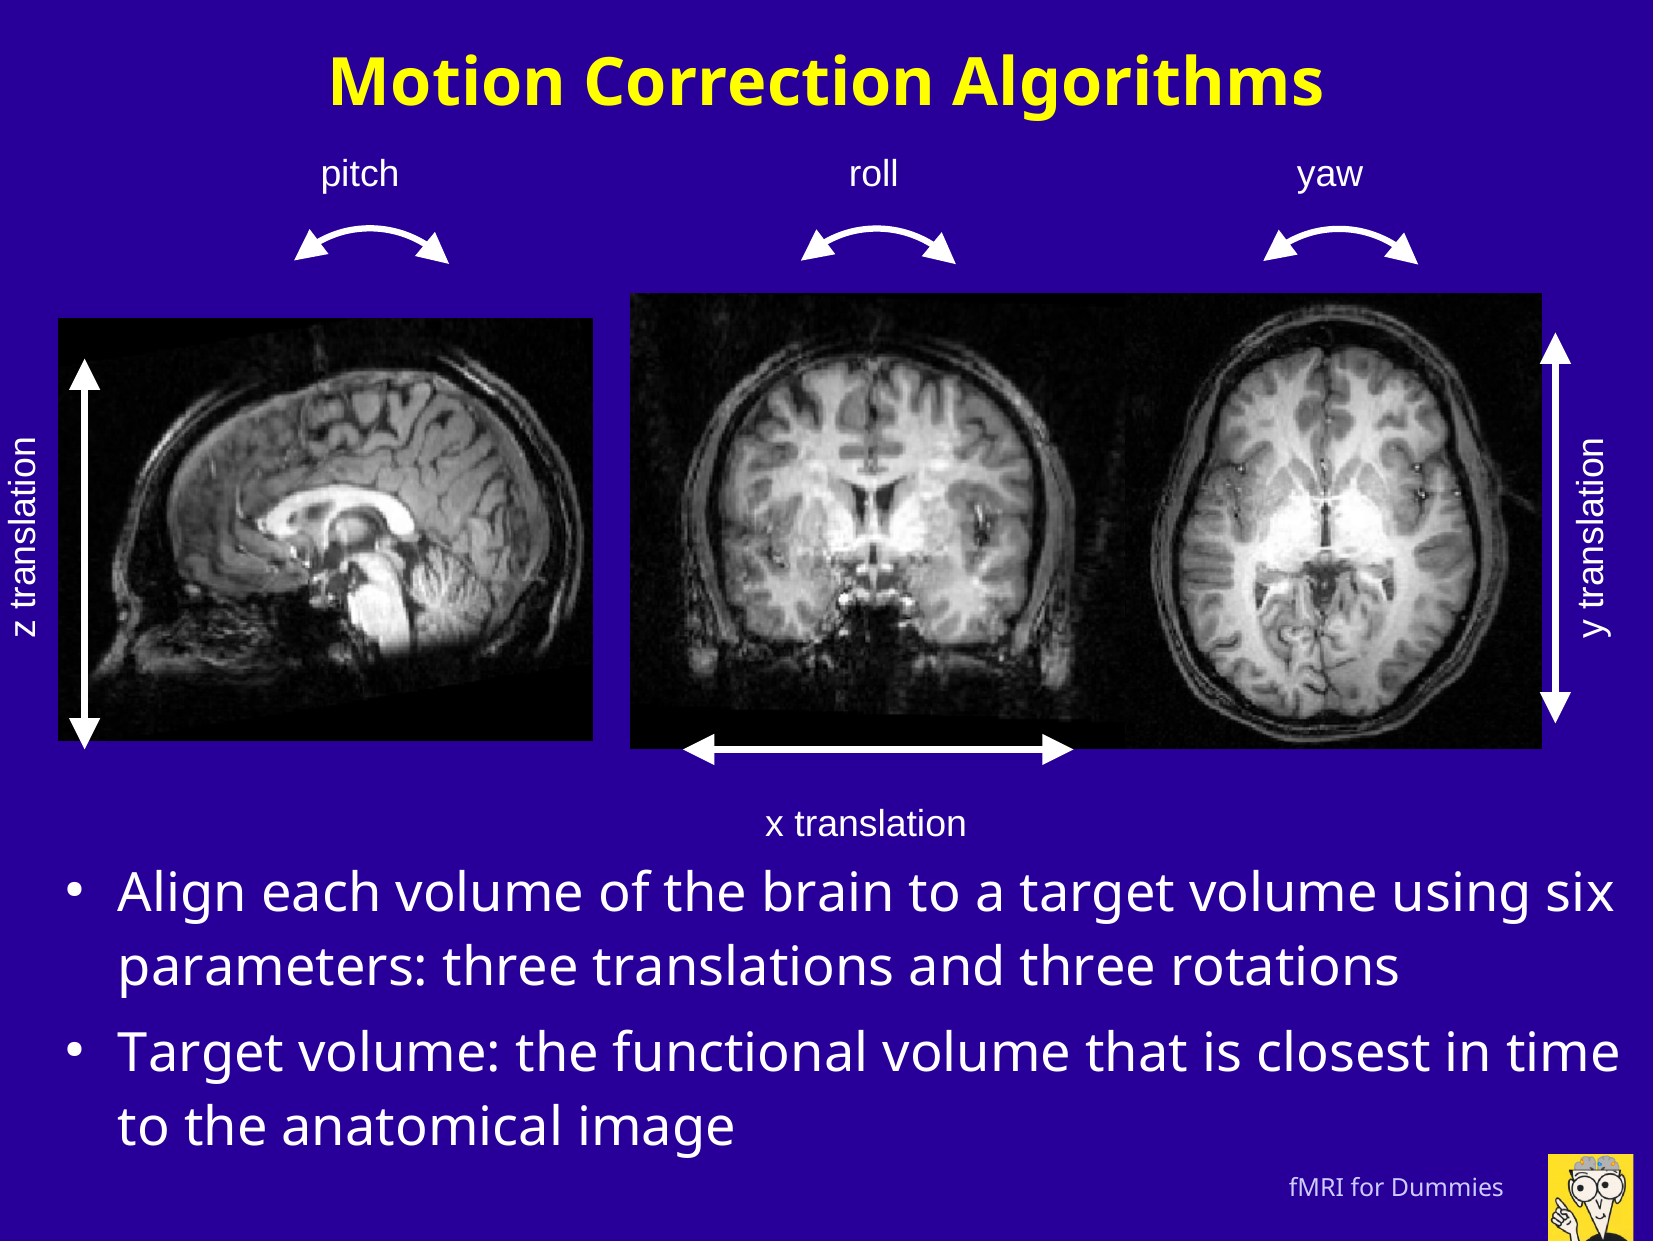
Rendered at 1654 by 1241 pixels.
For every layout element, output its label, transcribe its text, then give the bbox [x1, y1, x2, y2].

text_box z translation [0, 397, 67, 654]
text_box x translation [750, 801, 1007, 868]
title Motion Correction Algorithms [123, 26, 1529, 134]
text_box roll [834, 151, 923, 218]
text_box pitch [305, 151, 427, 218]
text_box [630, 293, 1542, 749]
text_box fMRI for Dummies [1274, 1167, 1530, 1217]
chart [1548, 1154, 1634, 1241]
text_box y translation [1568, 397, 1635, 654]
text_box [58, 318, 593, 741]
list Align each volume of the brain to a target volume using six parameters: three translations and three rotations Target volume: the functional volume that is closest in time to the anatomical image [32, 845, 1653, 1241]
text_box yaw [1282, 151, 1389, 218]
